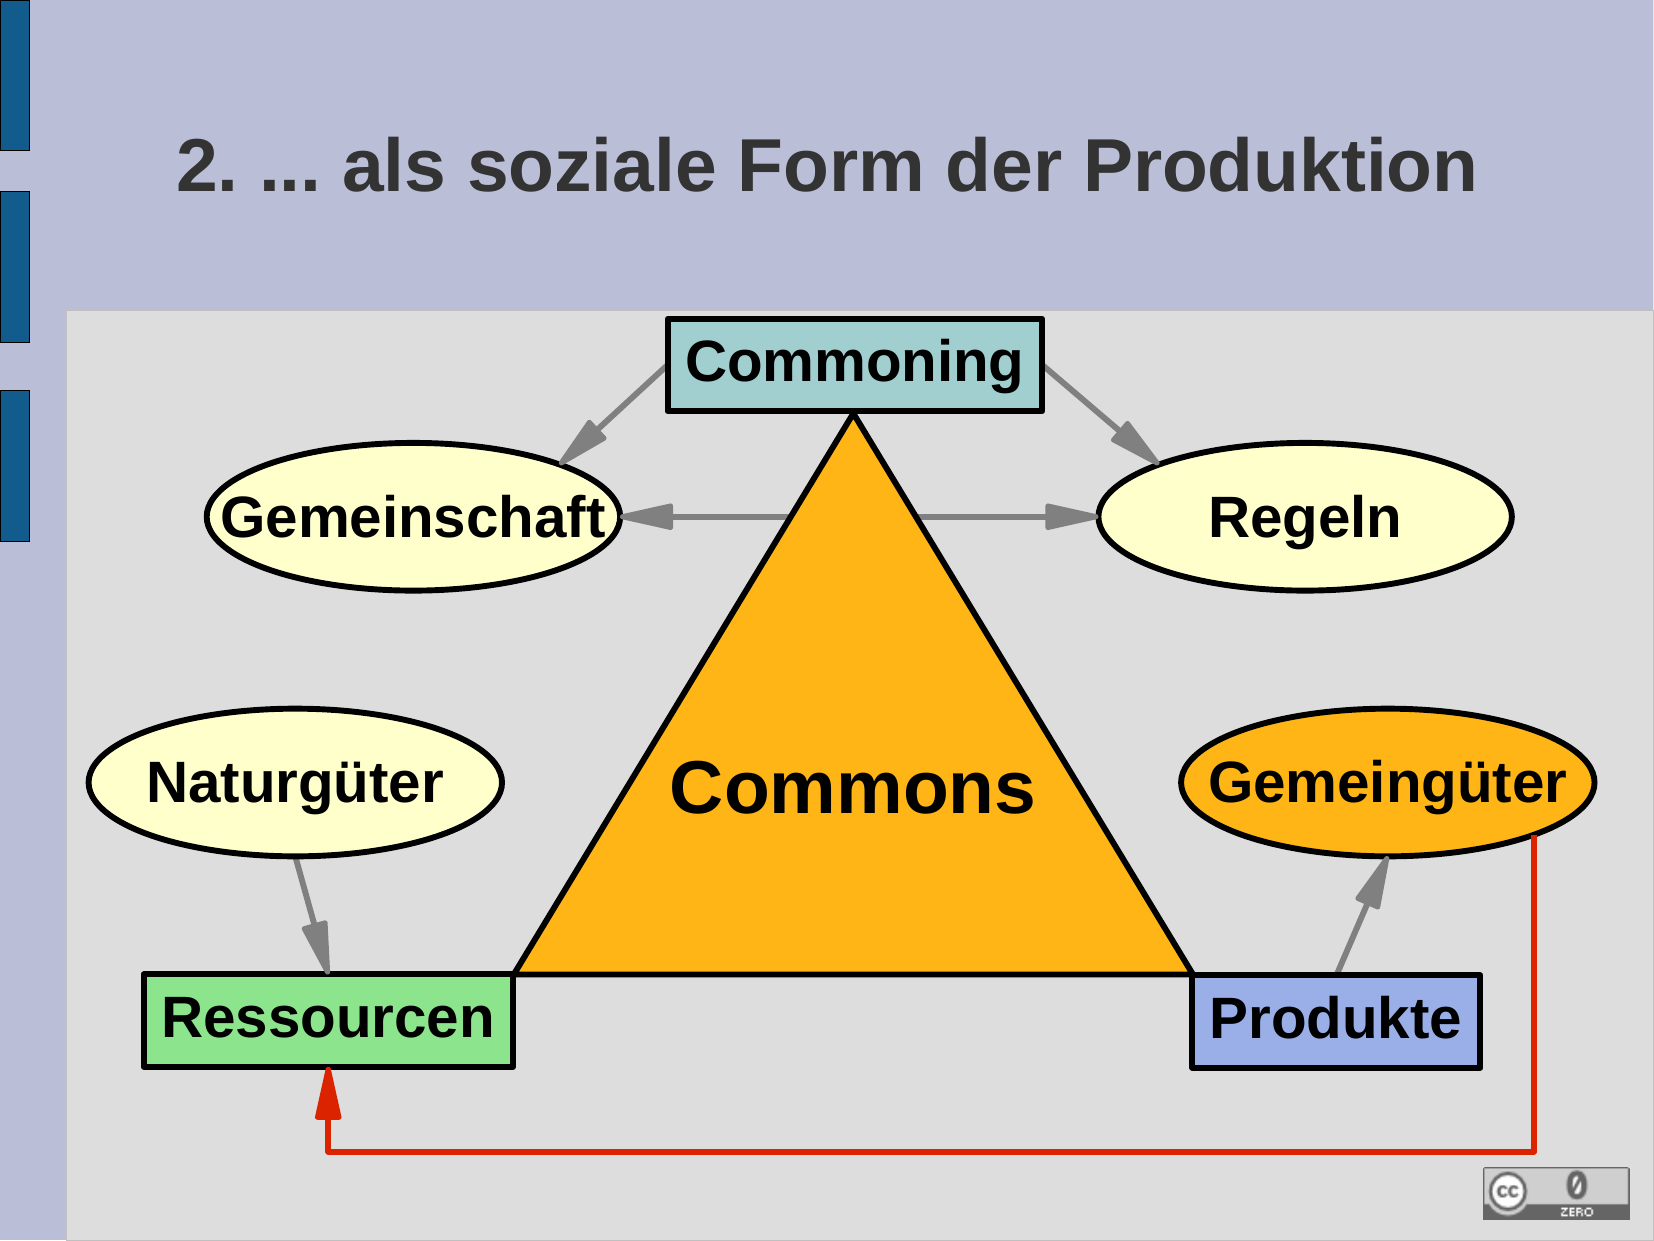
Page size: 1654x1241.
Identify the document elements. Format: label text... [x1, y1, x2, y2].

text_box Produkte [1192, 975, 1481, 1068]
text_box Gemeinschaft [206, 442, 620, 591]
text_box Ressourcen [143, 974, 513, 1067]
text_box Commons [513, 414, 1193, 975]
title 2. ... als soziale Form der Produktion [121, 61, 1534, 269]
text_box Naturgüter [88, 708, 503, 857]
text_box Commoning [667, 318, 1043, 412]
text_box Regeln [1098, 442, 1512, 591]
picture [1483, 1167, 1630, 1220]
text_box Gemeingüter [1181, 708, 1595, 857]
